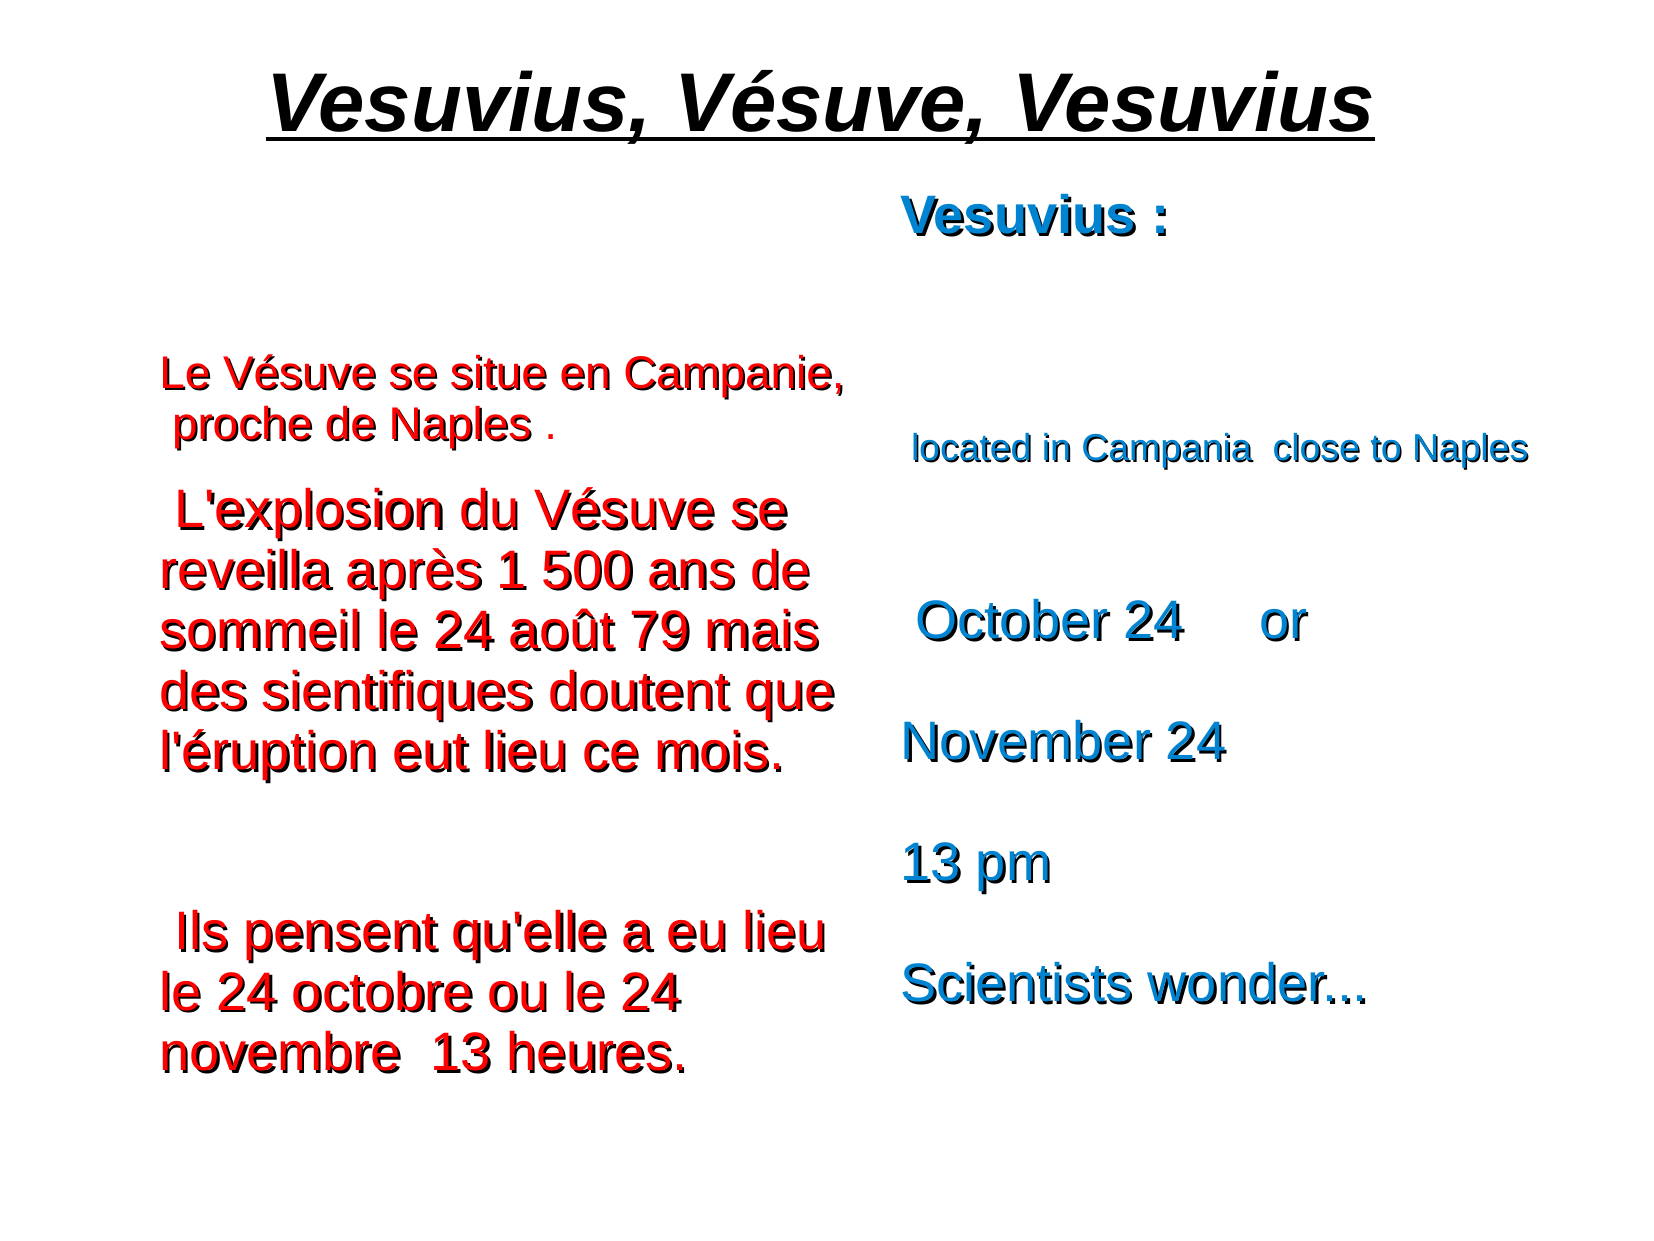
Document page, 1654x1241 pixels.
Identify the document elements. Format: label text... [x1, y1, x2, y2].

text_box Vesuvius : located in Campania close to Naples October 24 or November 24 13 pm Scientists wonder... [885, 177, 1595, 1182]
list Le Vésuve se situe en Campanie, proche de Naples . L'explosion du Vésuve se reveilla après 1 500 ans de sommeil le 24 août 79 mais des sientifiques doutent que l'éruption eut lieu ce mois. Ils pensent qu'elle a eu lieu le 24 octobre ou le 24 novembre 13 heures. [88, 963, 857, 1082]
text_box [59, 779, 885, 963]
list Le Vésuve se situe en Campanie, proche de Naples . L'explosion du Vésuve se reveilla après 1 500 ans de sommeil le 24 août 79 mais des sientifiques doutent que l'éruption eut lieu ce mois. Ils pensent qu'elle a eu lieu le 24 octobre ou le 24 novembre 13 heures. [88, 265, 857, 779]
title Vesuvius, Vésuve, Vesuvius [76, 0, 1565, 207]
